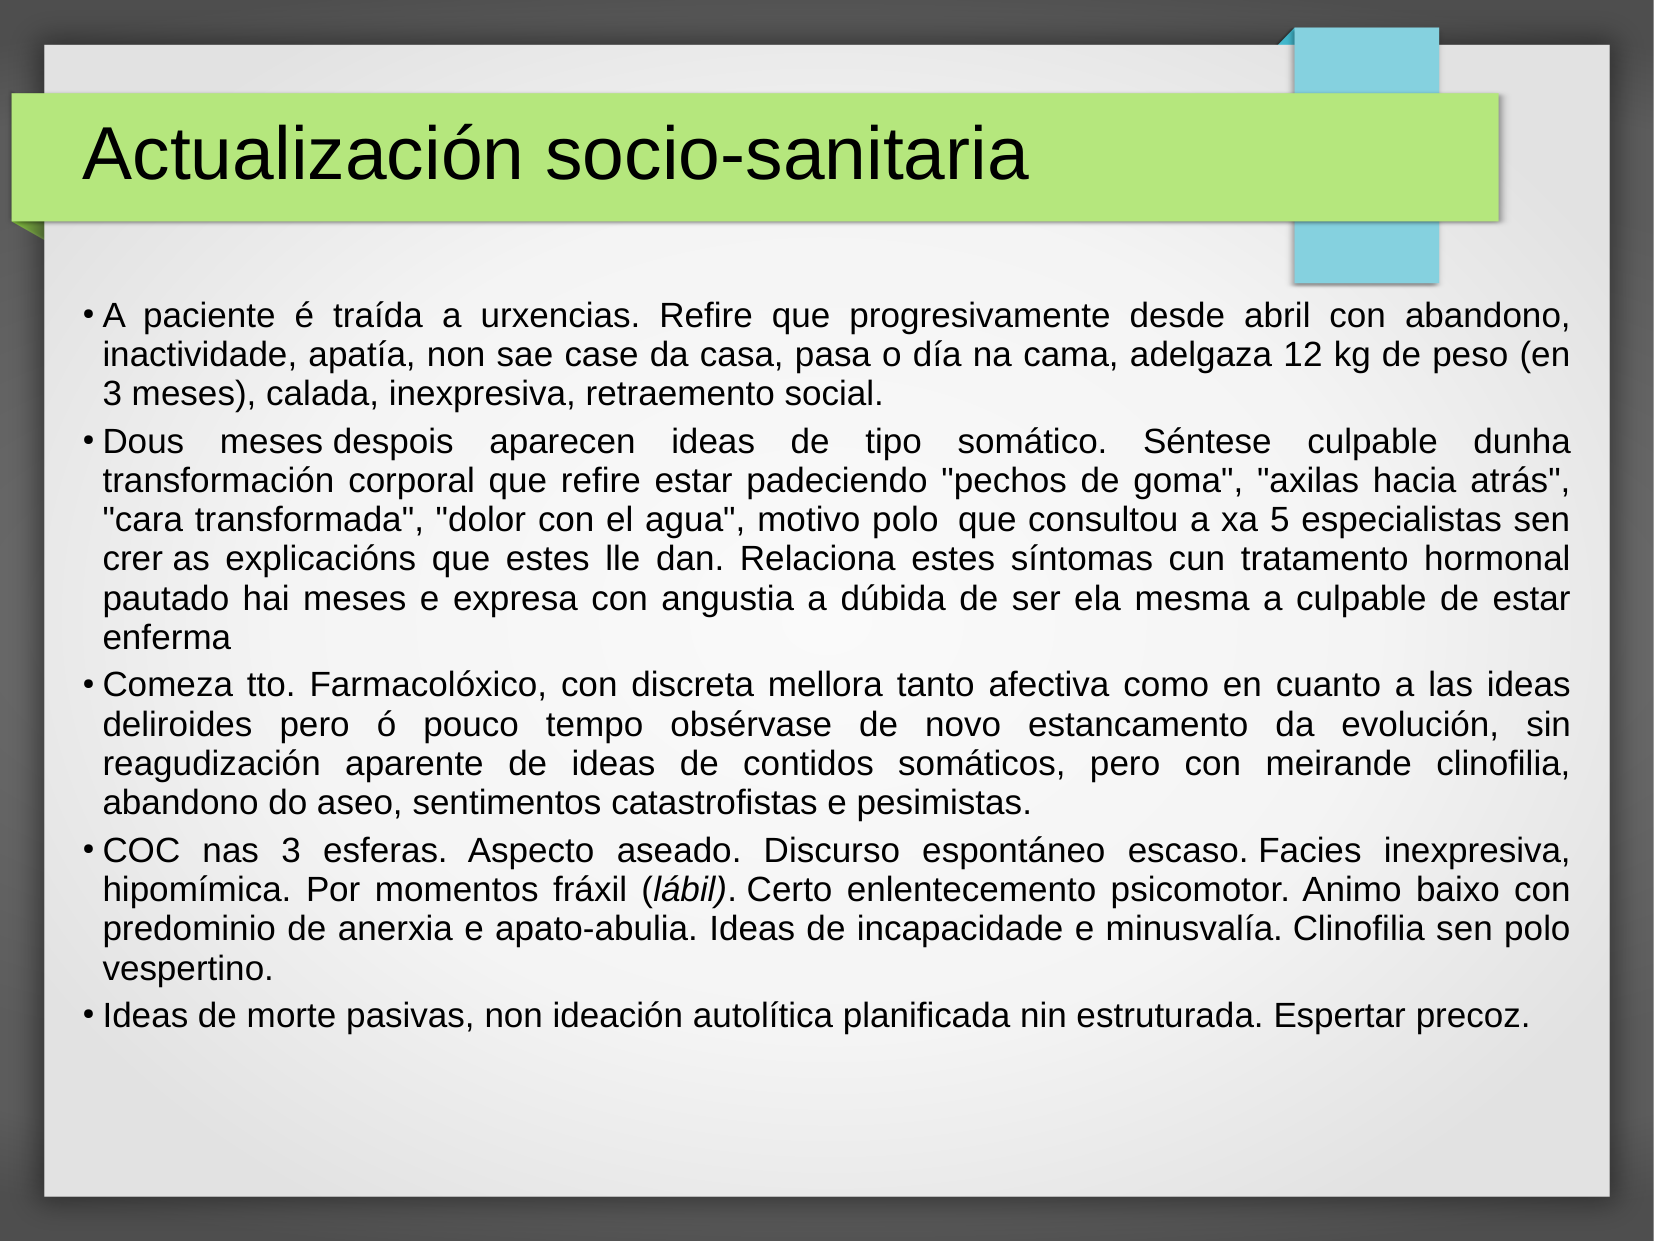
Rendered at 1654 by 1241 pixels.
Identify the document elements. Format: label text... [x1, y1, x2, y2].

picture [0, 0, 1654, 1241]
list A paciente é traída a urxencias. Refire que progresivamente desde abril con abandono, inactividade, apatía, non sae case da casa, pasa o día na cama, adelgaza 12 kg de peso (en 3 meses), calada, inexpresiva, retraemento social. Dous meses despois aparecen ideas de tipo somático. Séntese culpable dunha transformación corporal que refire estar padeciendo "pechos de goma", "axilas hacia atrás", "cara transformada", "dolor con el agua", motivo polo que consultou a xa 5 especialistas sen crer as explicacións que estes lle dan. Relaciona estes síntomas cun tratamento hormonal pautado hai meses e expresa con angustia a dúbida de ser ela mesma a culpable de estar enferma Comeza tto. Farmacolóxico, con discreta mellora tanto afectiva como en cuanto a las ideas deliroides pero ó pouco tempo obsérvase de novo estancamento da evolución, sin reagudización aparente de ideas de contidos somáticos, pero con meirande clinofilia, abandono do aseo, sentimentos catastrofistas e pesimistas. COC nas 3 esferas. Aspecto aseado. Discurso espontáneo escaso. Facies inexpresiva, hipomímica. Por momentos fráxil (lábil). Certo enlentecemento psicomotor. Animo baixo con predominio de anerxia e apato-abulia. Ideas de incapacidade e minusvalía. Clinofilia sen polo vespertino. Ideas de morte pasivas, non ideación autolítica planificada nin estruturada. Espertar precoz. [82, 295, 1571, 1099]
title Actualización socio-sanitaria [82, 94, 1264, 213]
